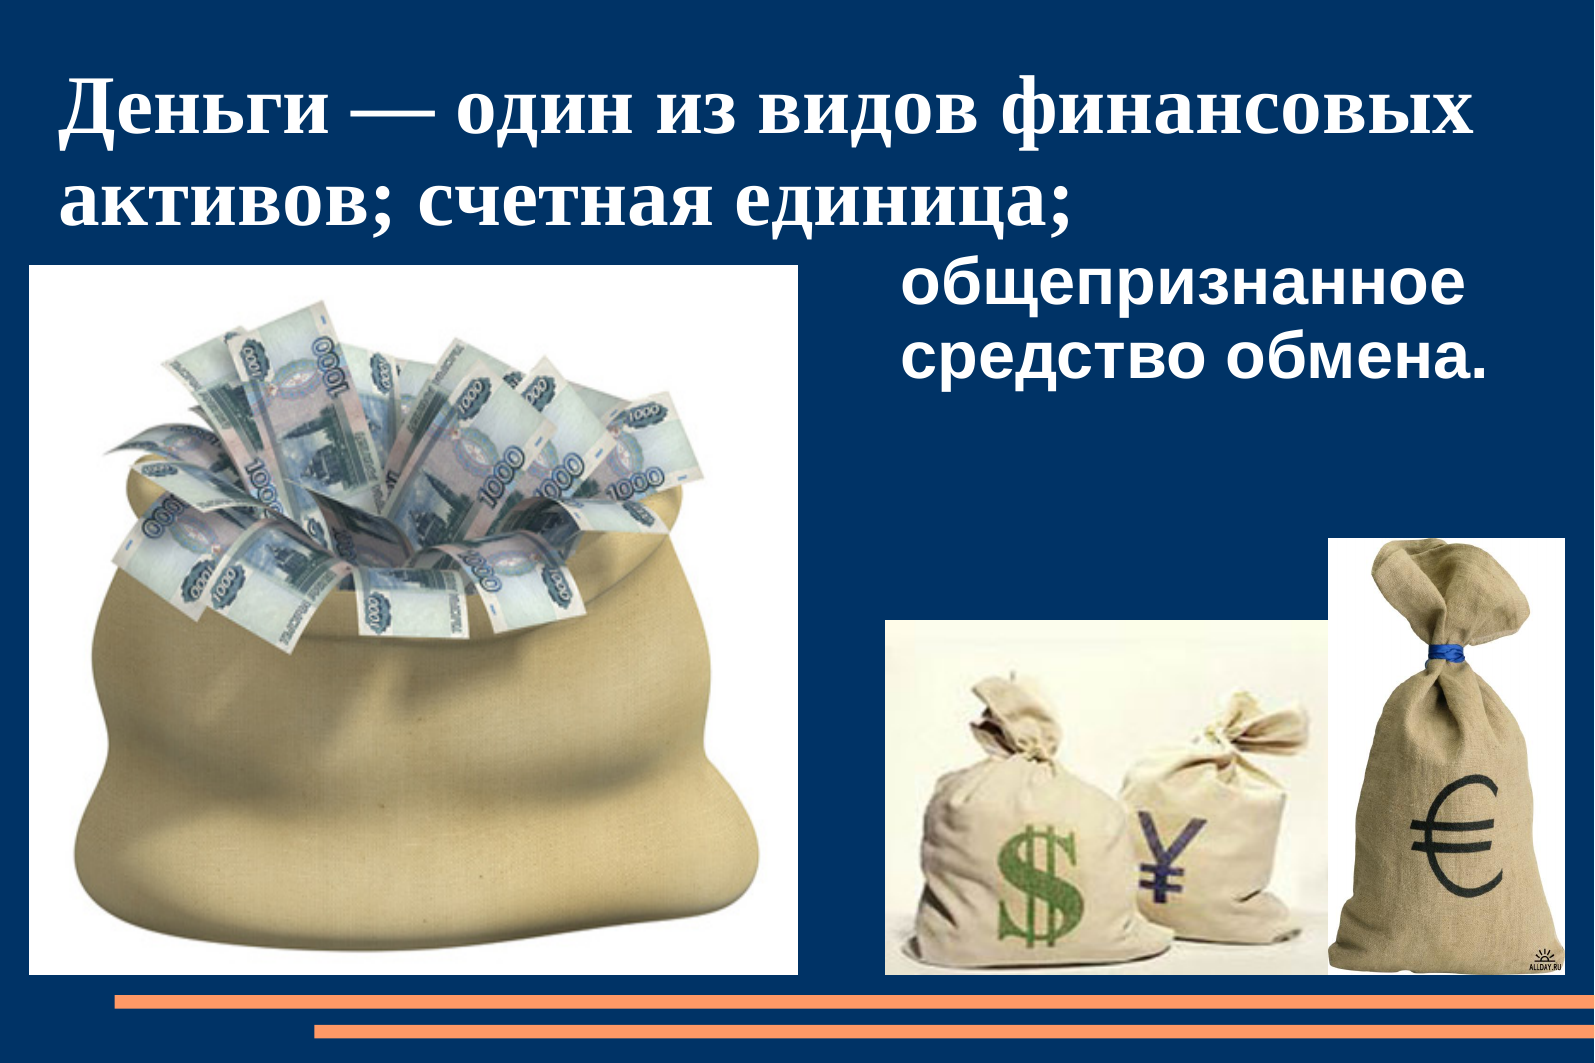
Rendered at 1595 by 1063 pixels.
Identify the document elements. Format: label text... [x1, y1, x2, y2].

picture [29, 265, 798, 975]
text_box Деньги — один из видов финансовых активов; счетная единица; [59, 59, 1565, 274]
text_box общепризнанное средство обмена. [885, 236, 1506, 502]
picture [885, 538, 1565, 975]
